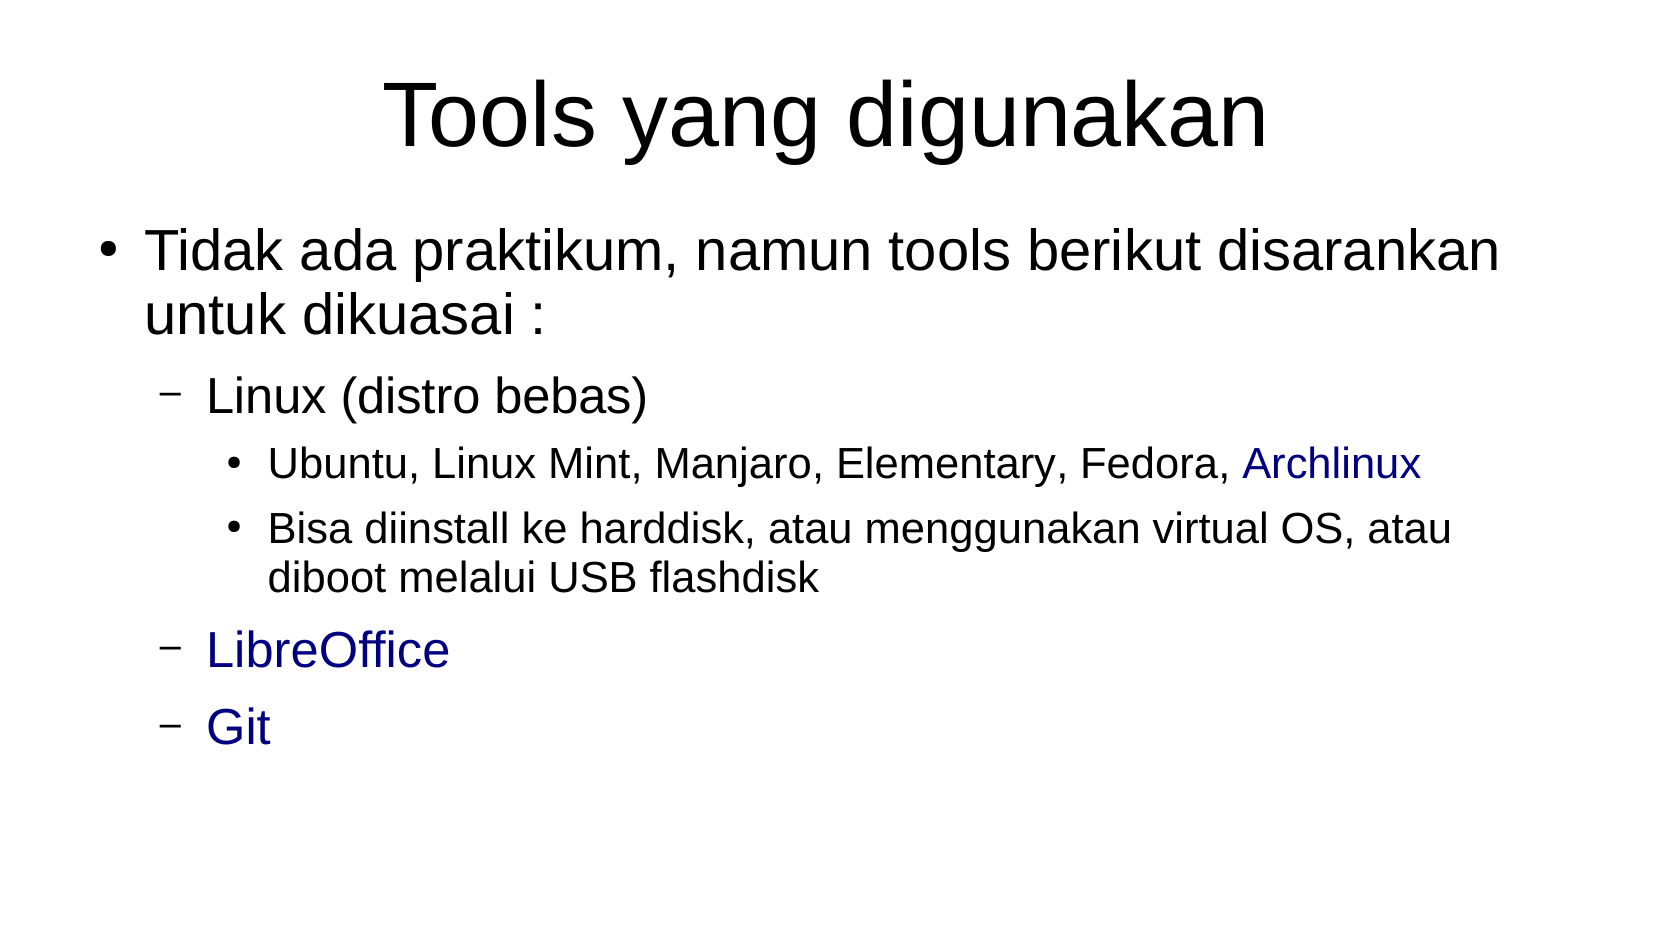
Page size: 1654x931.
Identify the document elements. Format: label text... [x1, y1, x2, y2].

list Tidak ada praktikum, namun tools berikut disarankan untuk dikuasai : Linux (distro bebas) Ubuntu, Linux Mint, Manjaro, Elementary, Fedora, Archlinux Bisa diinstall ke harddisk, atau menggunakan virtual OS, atau diboot melalui USB flashdisk LibreOffice Git [82, 217, 1571, 758]
title Tools yang digunakan [82, 37, 1571, 193]
